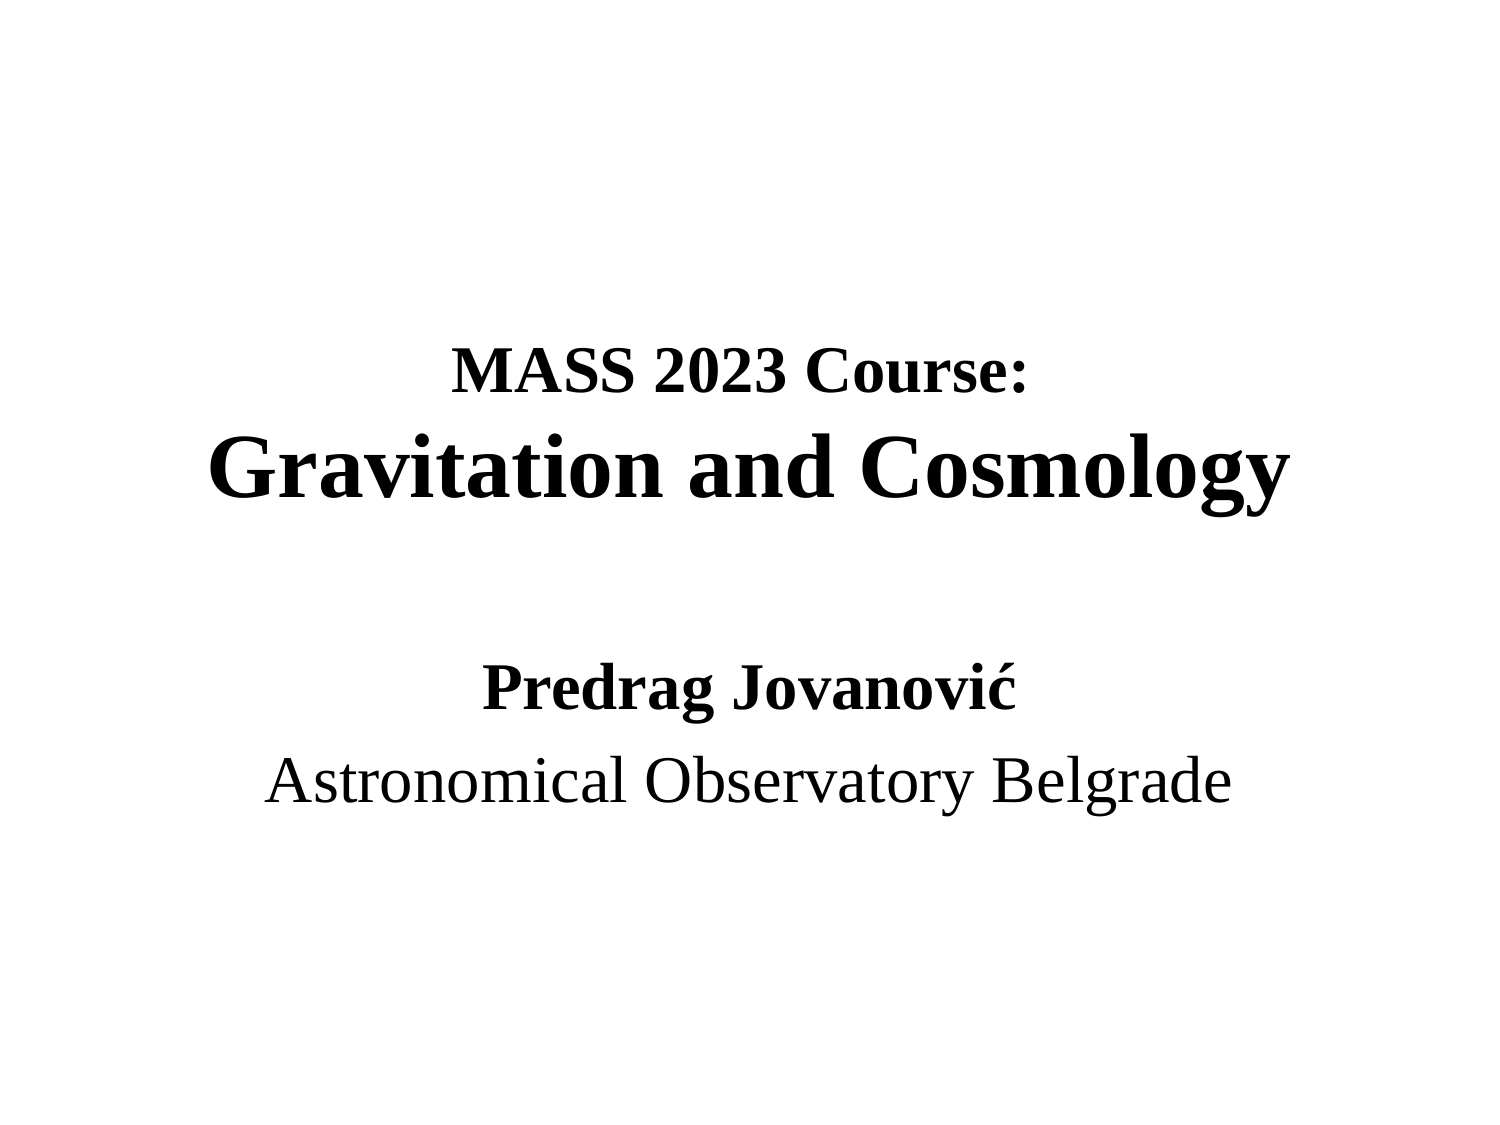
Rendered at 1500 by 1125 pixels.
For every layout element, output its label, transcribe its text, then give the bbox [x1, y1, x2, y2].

title MASS 2023 Course: Gravitation and Cosmology [112, 299, 1388, 542]
subtitle Predrag Jovanović Astronomical Observatory Belgrade [224, 635, 1275, 836]
